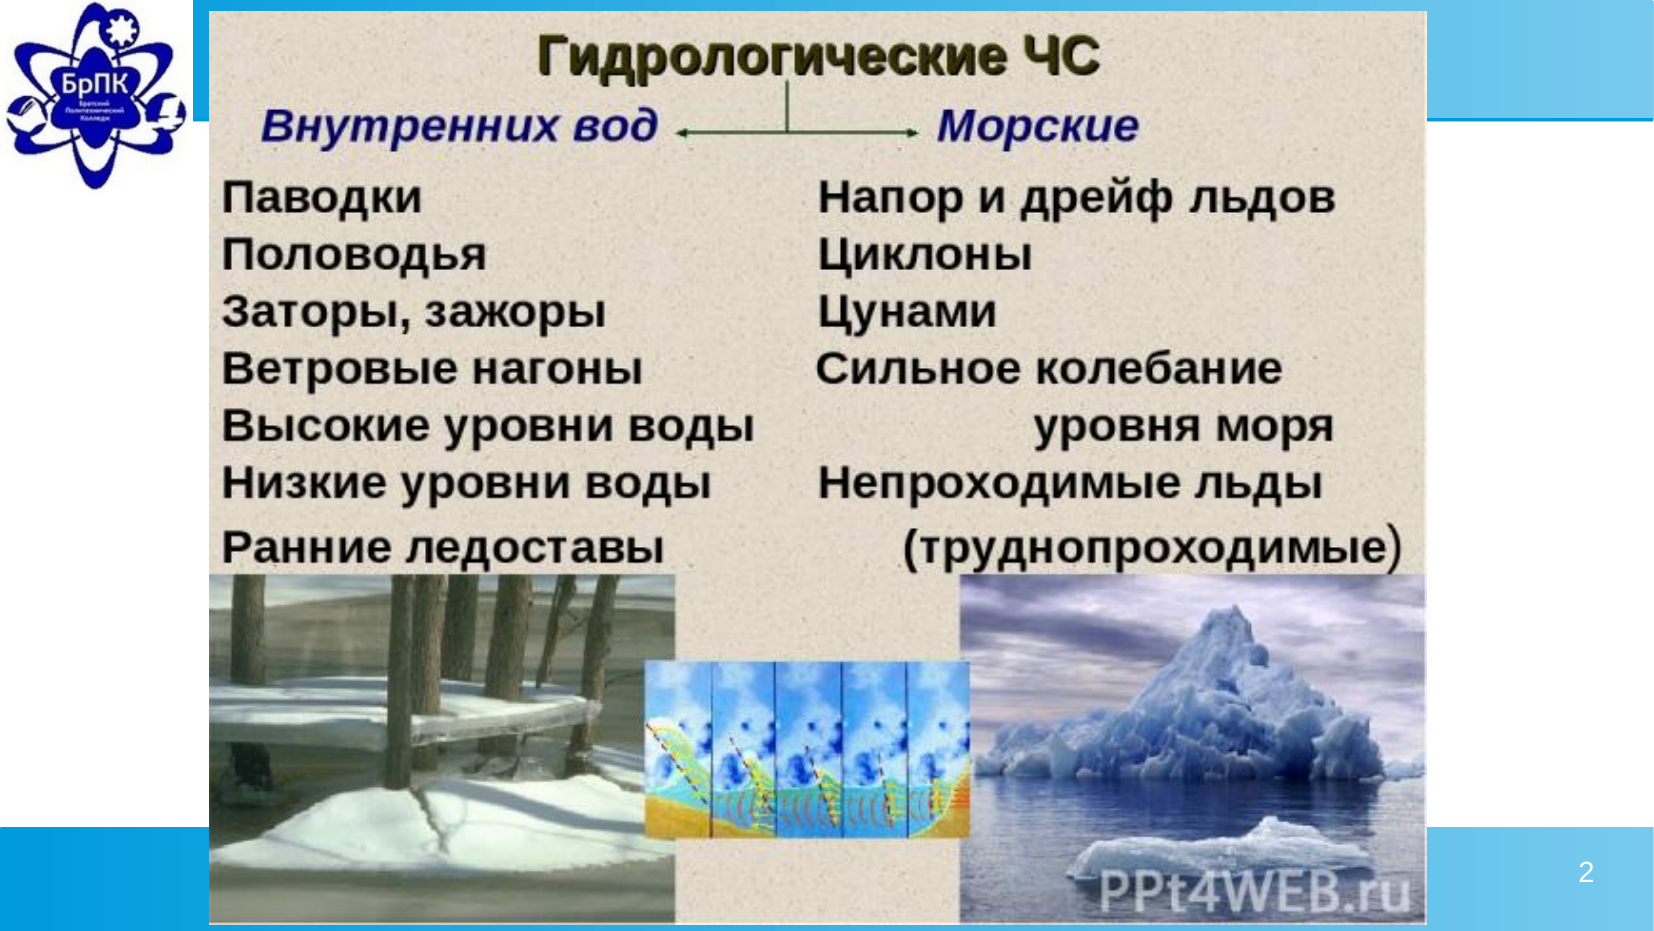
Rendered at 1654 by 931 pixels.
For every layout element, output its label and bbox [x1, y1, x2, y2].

picture [209, 11, 1427, 925]
picture [0, 0, 193, 193]
